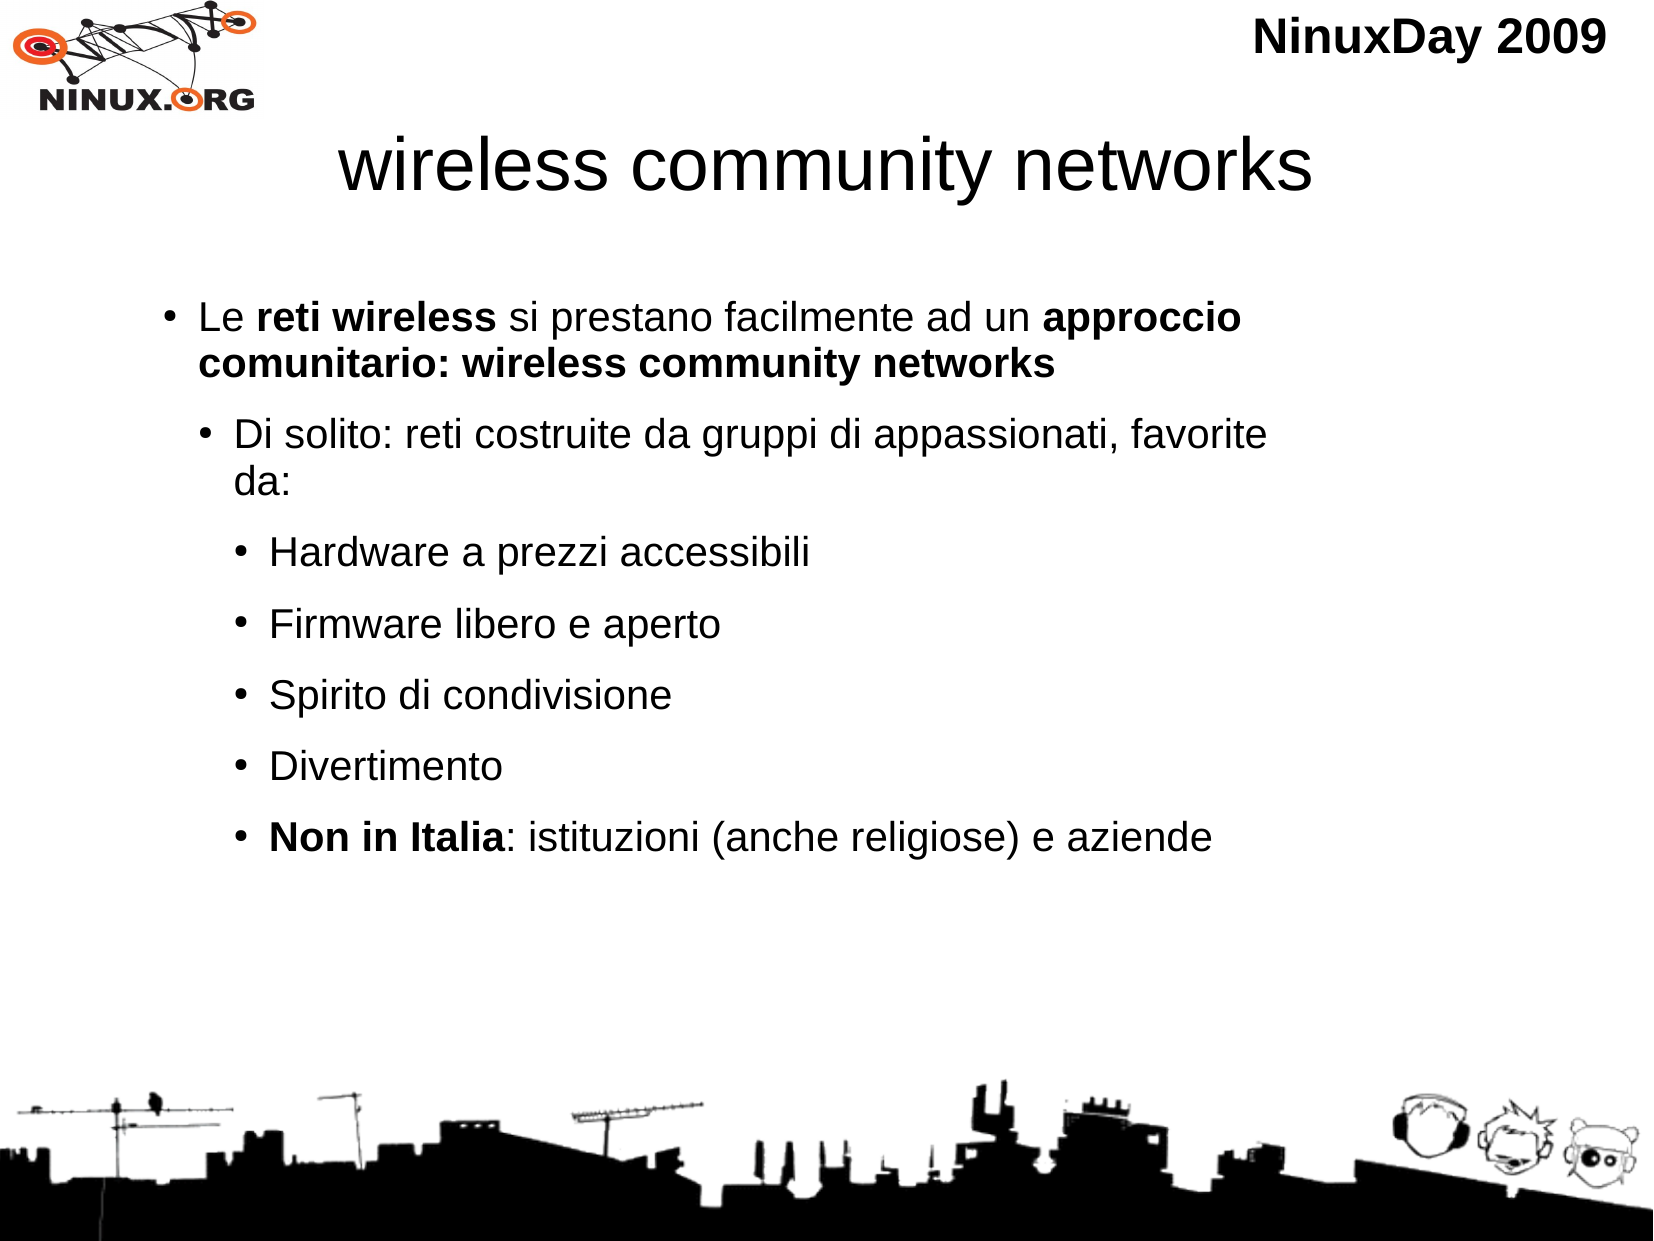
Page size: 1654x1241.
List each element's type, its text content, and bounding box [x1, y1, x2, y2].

picture [0, 1078, 1653, 1241]
text_box Le reti wireless si prestano facilmente ad un approccio comunitario: wireless community networks Di solito: reti costruite da gruppi di appassionati, favorite da: Hardware a prezzi accessibili Firmware libero e aperto Spirito di condivisione Divertimento Non in Italia: istituzioni (anche religiose) e aziende [112, 286, 1351, 1078]
title wireless community networks [82, 61, 1571, 269]
picture [0, 0, 264, 119]
text_box NinuxDay 2009 [1237, 0, 1650, 80]
